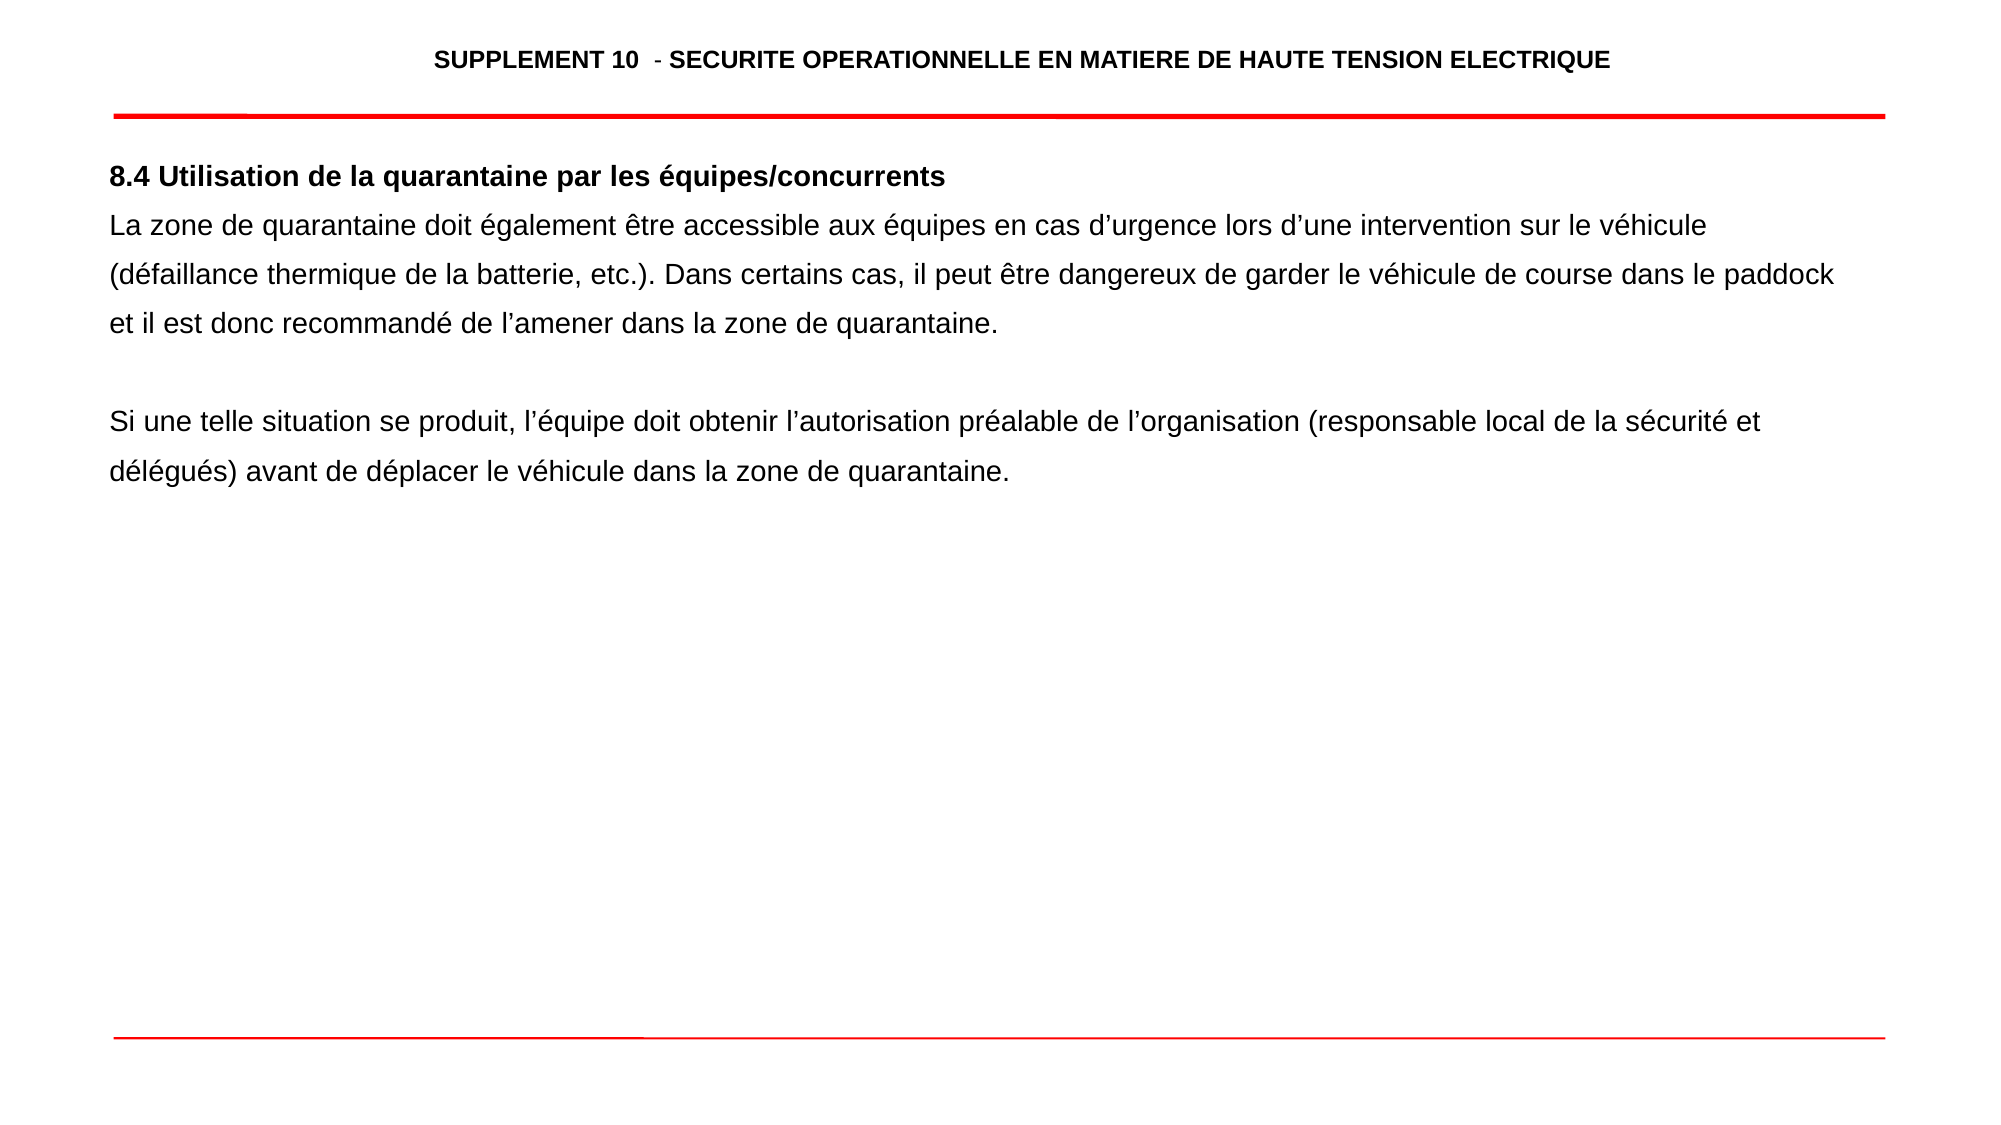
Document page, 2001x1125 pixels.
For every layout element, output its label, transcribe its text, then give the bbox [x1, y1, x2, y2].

text_box SUPPLEMENT 10 - SECURITE OPERATIONNELLE EN MATIERE DE HAUTE TENSION ELECTRIQUE [173, 38, 1895, 82]
text_box 8.4 Utilisation de la quarantaine par les équipes/concurrents La zone de quarantaine doit également être accessible aux équipes en cas d’urgence lors d’une intervention sur le véhicule (défaillance thermique de la batterie, etc.). Dans certains cas, il peut être dangereux de garder le véhicule de course dans le paddock et il est donc recommandé de l’amener dans la zone de quarantaine. Si une telle situation se produit, l’équipe doit obtenir l’autorisation préalable de l’organisation (responsable local de la sécurité et délégués) avant de déplacer le véhicule dans la zone de quarantaine. [94, 135, 1867, 495]
